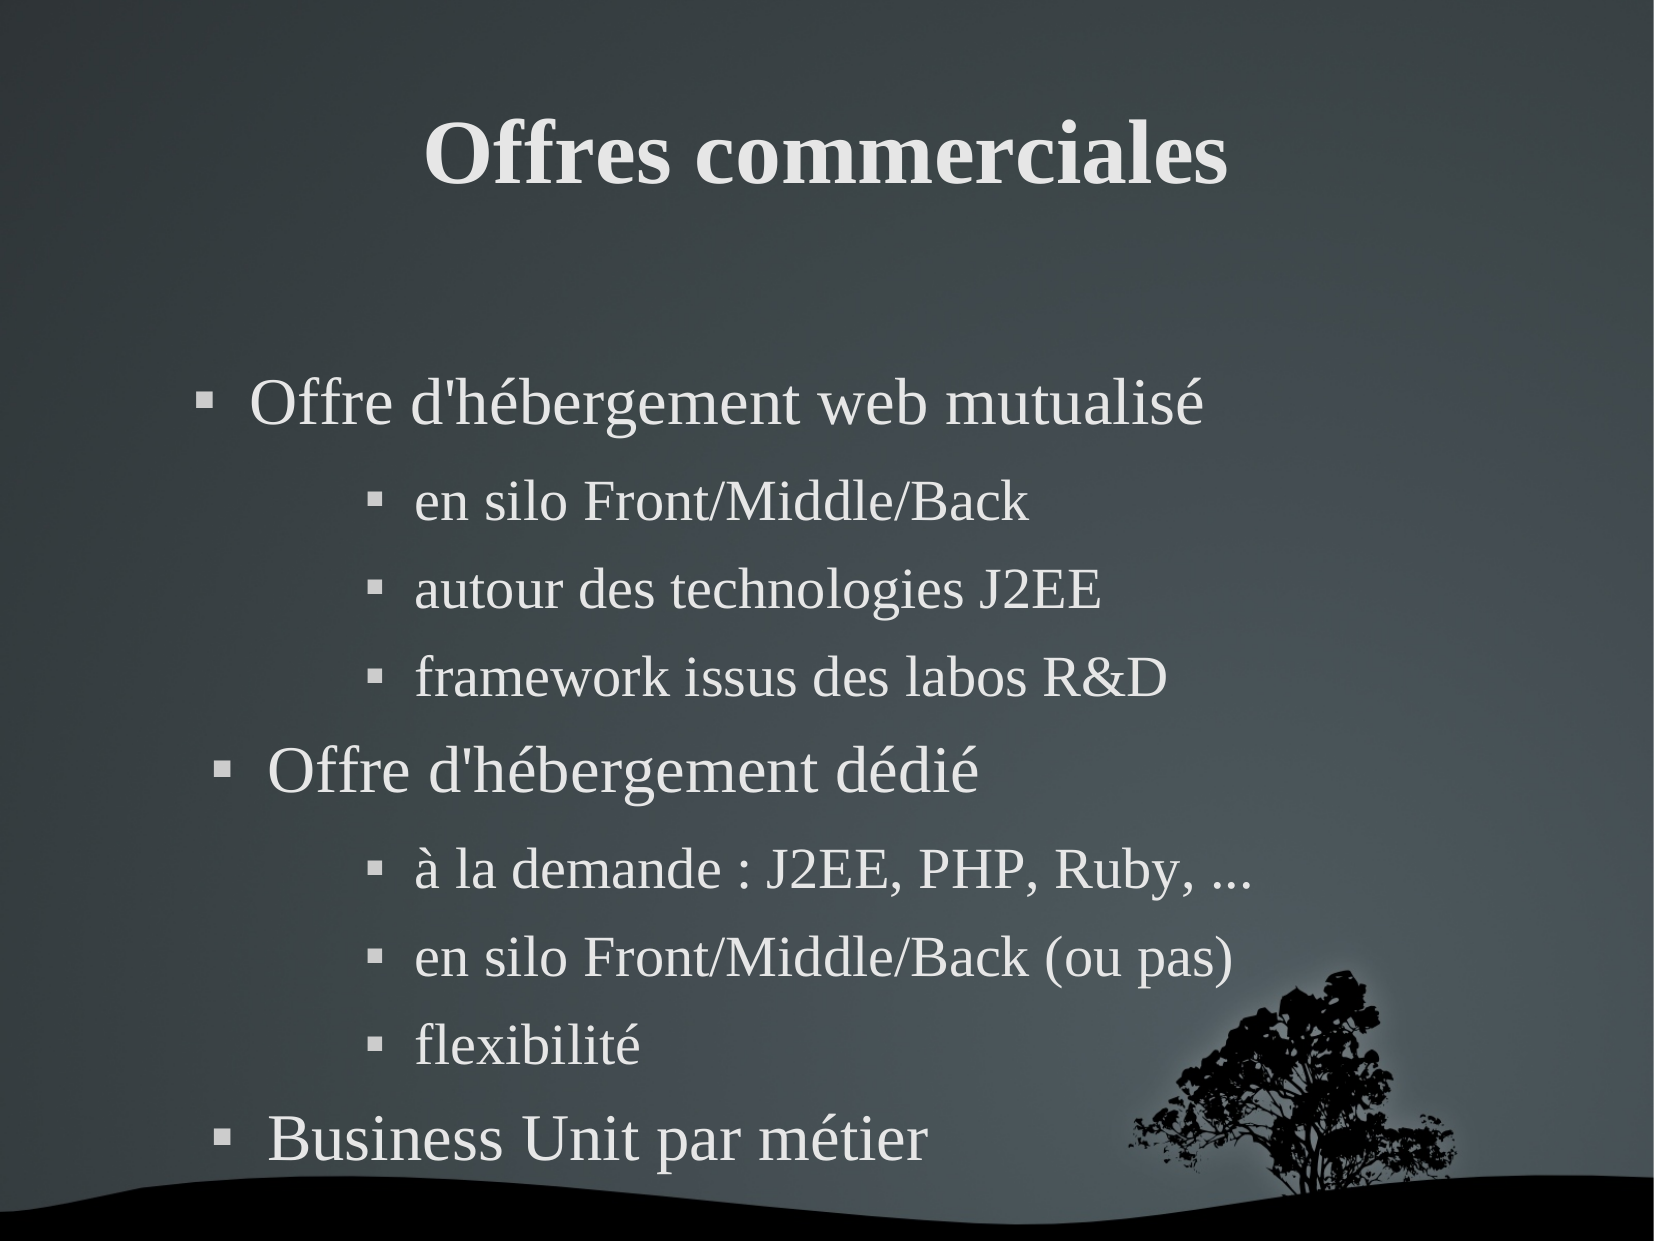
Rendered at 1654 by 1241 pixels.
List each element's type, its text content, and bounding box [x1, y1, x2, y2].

list Offre d'hébergement web mutualisé en silo Front/Middle/Back autour des technologies J2EE framework issus des labos R&D Offre d'hébergement dédié à la demande : J2EE, PHP, Ruby, ... en silo Front/Middle/Back (ou pas) flexibilité Business Unit par métier [178, 364, 1570, 1232]
picture [0, 0, 1654, 1241]
title Offres commerciales [82, 49, 1571, 257]
